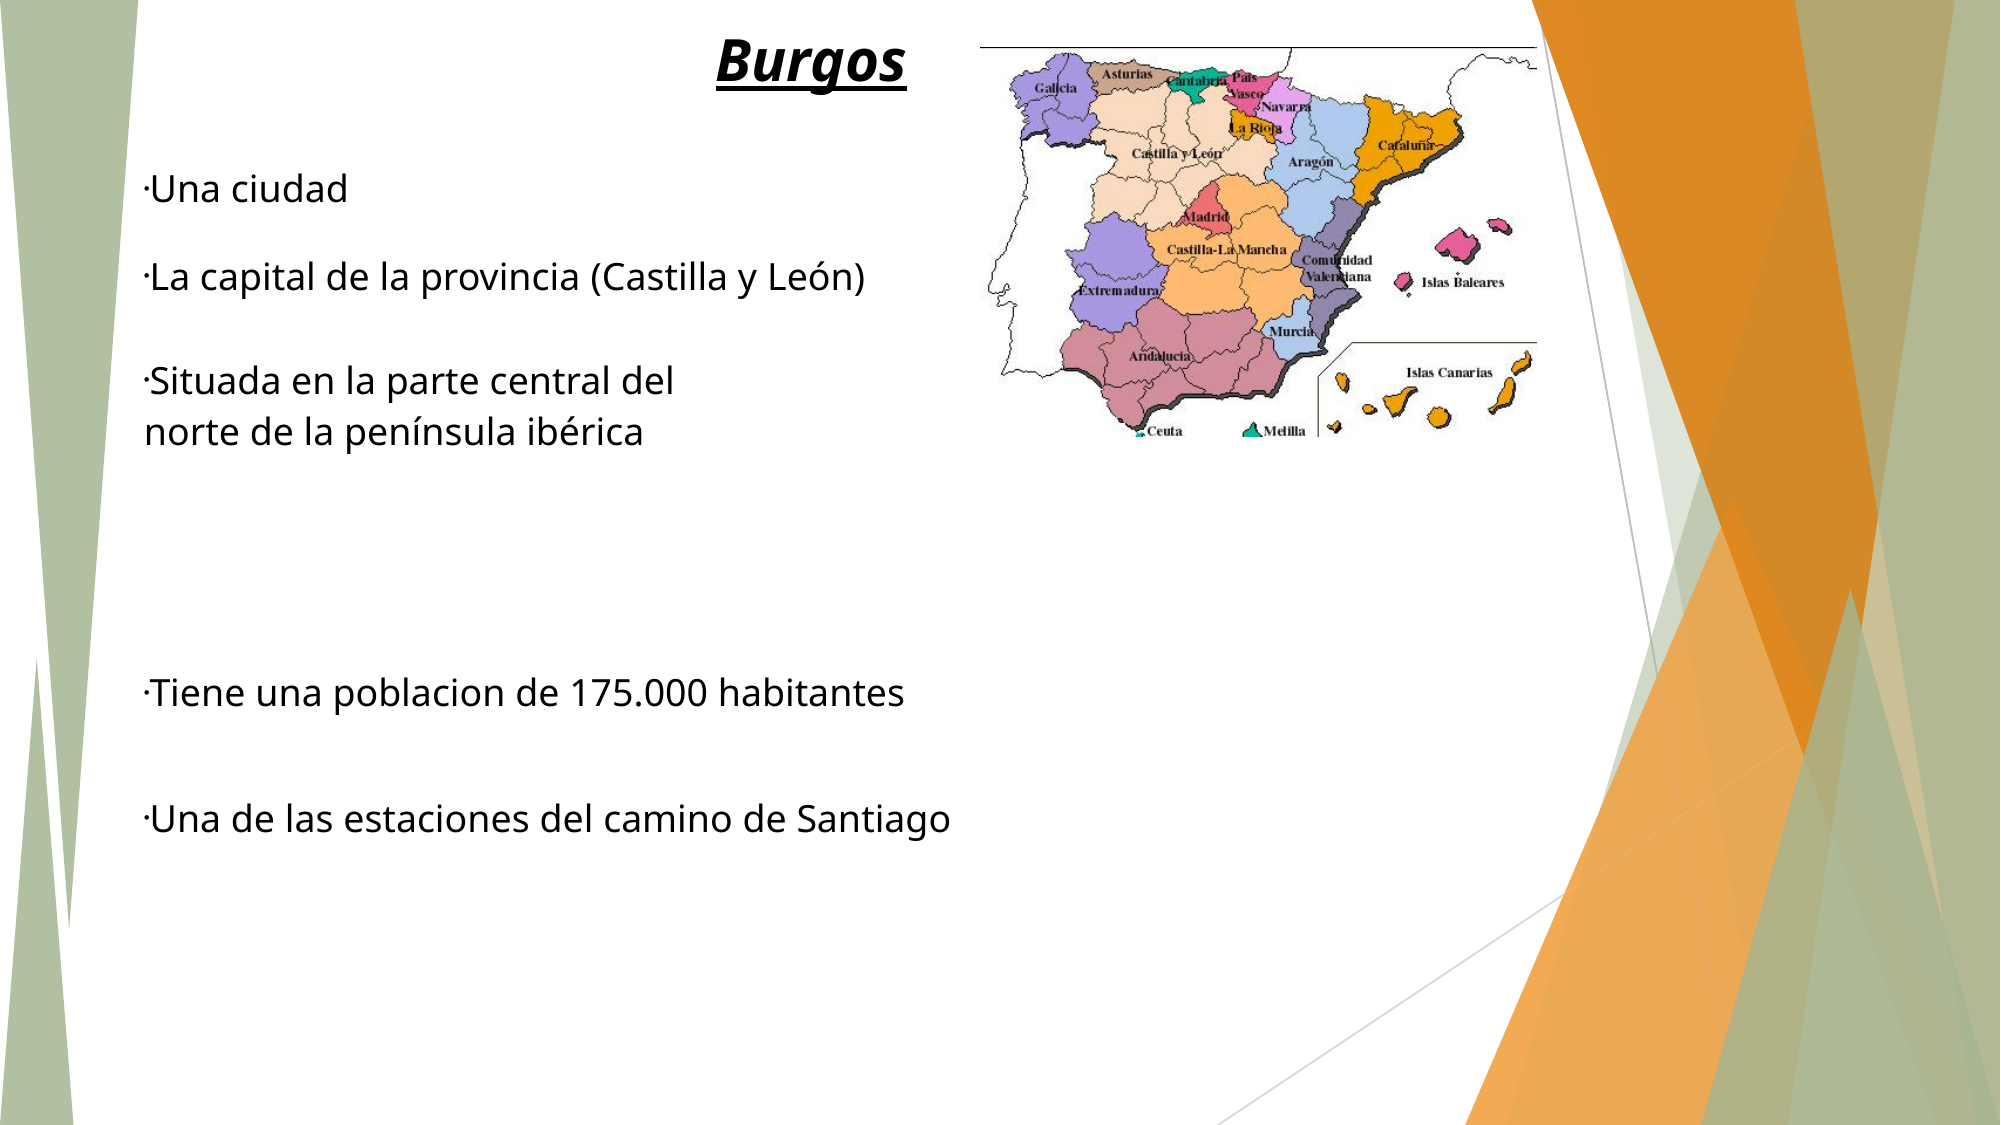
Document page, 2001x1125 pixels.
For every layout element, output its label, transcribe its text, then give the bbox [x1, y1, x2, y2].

text_box Situada en la parte central del norte de la península ibérica [129, 346, 769, 464]
text_box La capital de la provincia (Castilla y León) [129, 243, 980, 310]
text_box Una de las estaciones del camino de Santiago [129, 784, 1127, 851]
text_box Tiene una poblacion de 175.000 habitantes [129, 659, 1206, 726]
text_box Burgos [700, 12, 1806, 107]
text_box Una ciudad [129, 155, 918, 222]
picture [980, 47, 1537, 438]
